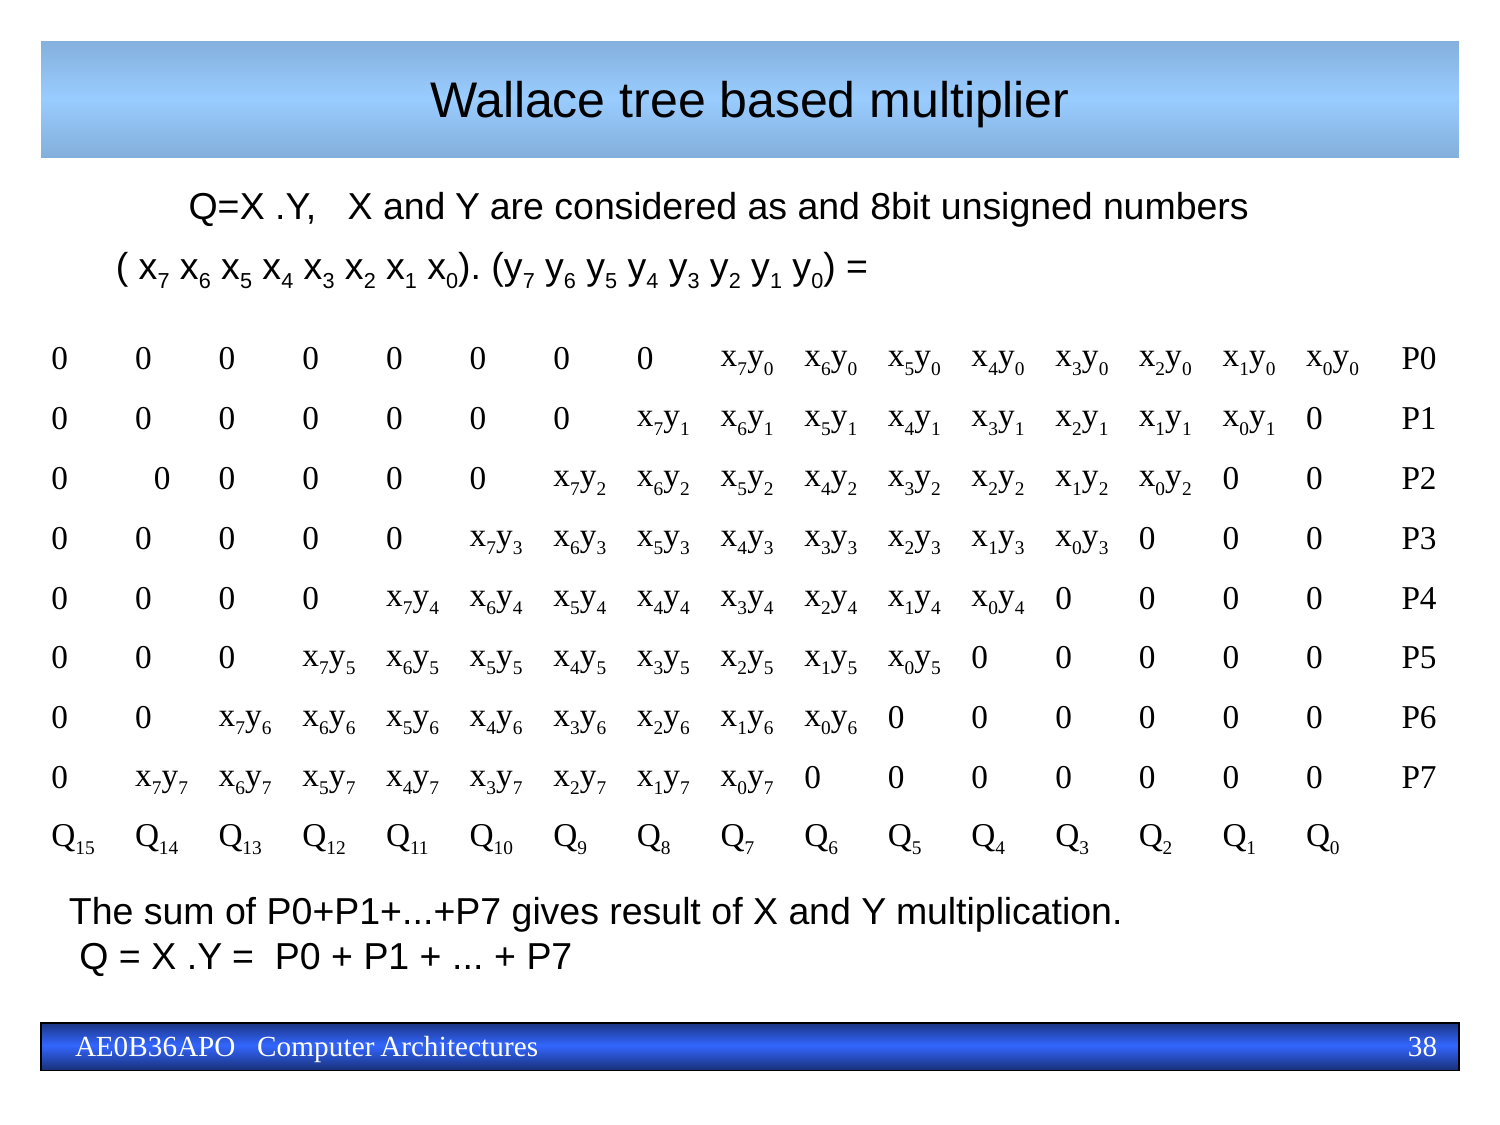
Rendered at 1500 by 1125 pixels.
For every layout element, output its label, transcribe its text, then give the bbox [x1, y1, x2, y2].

table_cell x7y5 [292, 628, 376, 688]
table_cell x3y3 [794, 508, 878, 568]
table_cell x1y5 [794, 628, 878, 688]
table_cell x2y5 [710, 628, 794, 688]
table_cell 0 [292, 448, 376, 508]
table_header 0 [376, 328, 459, 388]
table_cell 0 [376, 508, 459, 568]
table_cell 0 [125, 388, 208, 448]
table_cell x6y4 [459, 568, 543, 628]
table_cell 0 [1296, 748, 1379, 807]
table_cell x7y4 [376, 568, 459, 628]
table_cell 0 [292, 508, 376, 568]
table_header P0 [1379, 328, 1447, 388]
table_cell 0 [41, 688, 125, 748]
table_cell x7y6 [208, 688, 292, 748]
table_header 0 [125, 328, 208, 388]
table_cell x3y1 [961, 388, 1045, 448]
table_header 0 [459, 328, 543, 388]
table_header 0 [208, 328, 292, 388]
table_cell 0 [41, 508, 125, 568]
table_cell 0 [1296, 688, 1379, 748]
table_cell Q0 [1296, 807, 1379, 868]
table_header x4y0 [961, 328, 1045, 388]
table_cell Q10 [459, 807, 543, 868]
table_cell 0 [459, 388, 543, 448]
table_cell x5y7 [292, 748, 376, 807]
table_cell 0 [376, 388, 459, 448]
table_header 0 [292, 328, 376, 388]
table_header x5y0 [878, 328, 961, 388]
table_header x3y0 [1045, 328, 1128, 388]
table_cell [1379, 807, 1447, 868]
table_cell 0 [1128, 568, 1212, 628]
table_cell x7y3 [459, 508, 543, 568]
table_cell 0 [125, 568, 208, 628]
table_cell Q9 [543, 807, 626, 868]
title Wallace tree based multiplier [41, 41, 1459, 158]
table_cell x1y2 [1045, 448, 1128, 508]
table_cell x6y6 [292, 688, 376, 748]
table_cell 0 [1128, 748, 1212, 807]
table_header x2y0 [1128, 328, 1212, 388]
table_cell x2y1 [1045, 388, 1128, 448]
table_cell x2y4 [794, 568, 878, 628]
table_cell 0 [1296, 448, 1379, 508]
table_cell 0 [1212, 688, 1296, 748]
table_cell 0 [1045, 748, 1128, 807]
text_box Q=X .Y, X and Y are considered as and 8bit unsigned numbers [160, 174, 1275, 236]
table_cell x7y7 [125, 748, 208, 807]
table_cell x0y2 [1128, 448, 1212, 508]
table_cell 0 [878, 688, 961, 748]
table_cell 0 [376, 448, 459, 508]
table_cell P5 [1379, 628, 1447, 688]
table_cell x0y1 [1212, 388, 1296, 448]
table_cell x5y5 [459, 628, 543, 688]
table_cell Q4 [961, 807, 1045, 868]
table_cell P1 [1379, 388, 1447, 448]
table_cell x6y1 [710, 388, 794, 448]
table_cell Q1 [1212, 807, 1296, 868]
table_cell x1y7 [626, 748, 710, 807]
table_cell Q14 [125, 807, 208, 868]
table_cell 0 [1212, 448, 1296, 508]
table_cell 0 [1212, 568, 1296, 628]
table_cell Q8 [626, 807, 710, 868]
table_cell 0 [1128, 688, 1212, 748]
table_cell 0 [208, 448, 292, 508]
table_cell Q2 [1128, 807, 1212, 868]
table_cell 0 [292, 568, 376, 628]
table_cell x3y4 [710, 568, 794, 628]
table_header 0 [41, 328, 125, 388]
table_cell 0 [794, 748, 878, 807]
table_cell 0 [1212, 508, 1296, 568]
table_cell x7y2 [543, 448, 626, 508]
table_cell x5y4 [543, 568, 626, 628]
table_cell x4y4 [626, 568, 710, 628]
table_cell 0 [208, 508, 292, 568]
table_header x1y0 [1212, 328, 1296, 388]
table_cell x1y4 [878, 568, 961, 628]
table_cell 0 [878, 748, 961, 807]
table_header x0y0 [1296, 328, 1379, 388]
table_cell x4y1 [878, 388, 961, 448]
table_cell P3 [1379, 508, 1447, 568]
table_cell 0 [1045, 568, 1128, 628]
table_header 0 [626, 328, 710, 388]
table_cell x1y6 [710, 688, 794, 748]
table_cell 0 [41, 388, 125, 448]
table_cell x4y3 [710, 508, 794, 568]
table_cell x5y3 [626, 508, 710, 568]
table_cell x4y5 [543, 628, 626, 688]
table_cell P2 [1379, 448, 1447, 508]
table_cell Q3 [1045, 807, 1128, 868]
table_cell 0 [1296, 628, 1379, 688]
table_cell x0y5 [878, 628, 961, 688]
table_cell P7 [1379, 748, 1447, 807]
table_cell 0 [125, 448, 208, 508]
table_cell x1y1 [1128, 388, 1212, 448]
table_cell 0 [1045, 688, 1128, 748]
table_cell P4 [1379, 568, 1447, 628]
table_cell 0 [41, 448, 125, 508]
table_cell 0 [1296, 508, 1379, 568]
table_cell 0 [41, 748, 125, 807]
table_cell 0 [208, 568, 292, 628]
table_cell 0 [1212, 628, 1296, 688]
table_cell 0 [1212, 748, 1296, 807]
table_cell x6y7 [208, 748, 292, 807]
table_cell 0 [125, 688, 208, 748]
table_cell P6 [1379, 688, 1447, 748]
table_cell x4y2 [794, 448, 878, 508]
table_cell x6y2 [626, 448, 710, 508]
table_cell 0 [292, 388, 376, 448]
table_cell Q12 [292, 807, 376, 868]
table_cell 0 [41, 628, 125, 688]
table_cell x0y4 [961, 568, 1045, 628]
table_cell x2y7 [543, 748, 626, 807]
table_cell x4y7 [376, 748, 459, 807]
table_cell 0 [1296, 568, 1379, 628]
table_cell Q7 [710, 807, 794, 868]
table_header x6y0 [794, 328, 878, 388]
table_cell 0 [961, 748, 1045, 807]
table_cell x0y7 [710, 748, 794, 807]
table_cell 0 [961, 628, 1045, 688]
table_cell x5y1 [794, 388, 878, 448]
table_cell Q6 [794, 807, 878, 868]
table_cell 0 [208, 628, 292, 688]
table_header 0 [543, 328, 626, 388]
table_cell x6y3 [543, 508, 626, 568]
table_cell Q15 [41, 807, 125, 868]
table_cell x7y1 [626, 388, 710, 448]
table_cell 0 [459, 448, 543, 508]
table_cell Q5 [878, 807, 961, 868]
table_cell x0y3 [1045, 508, 1128, 568]
table_header x7y0 [710, 328, 794, 388]
table_cell 0 [961, 688, 1045, 748]
table_cell x3y2 [878, 448, 961, 508]
table_cell 0 [125, 508, 208, 568]
table_cell 0 [1045, 628, 1128, 688]
table_cell x0y6 [794, 688, 878, 748]
table_cell 0 [1128, 628, 1212, 688]
table_cell x1y3 [961, 508, 1045, 568]
table_cell Q13 [208, 807, 292, 868]
table_cell x4y6 [459, 688, 543, 748]
text_box ( x7 x6 x5 x4 x­3 x2 x1 x0). (y7 y6 y5 y4 y3 y2 y1 y0) = [87, 234, 1249, 302]
table_cell x5y6 [376, 688, 459, 748]
table_cell 0 [208, 388, 292, 448]
text_box The sum of P0+P1+...+P7 gives result of X and Y multiplication. Q = X .Y = P0 + P1 + ... + P7 [40, 878, 1401, 985]
table_cell 0 [125, 628, 208, 688]
table_cell 0 [1296, 388, 1379, 448]
table_cell x3y6 [543, 688, 626, 748]
table_cell 0 [1128, 508, 1212, 568]
table_cell x2y6 [626, 688, 710, 748]
table_cell x3y7 [459, 748, 543, 807]
table_cell x2y2 [961, 448, 1045, 508]
table_cell x6y5 [376, 628, 459, 688]
table_cell x2y3 [878, 508, 961, 568]
table_cell 0 [543, 388, 626, 448]
table_cell x3y5 [626, 628, 710, 688]
table_cell 0 [41, 568, 125, 628]
table_cell x5y2 [710, 448, 794, 508]
table_cell Q11 [376, 807, 459, 868]
